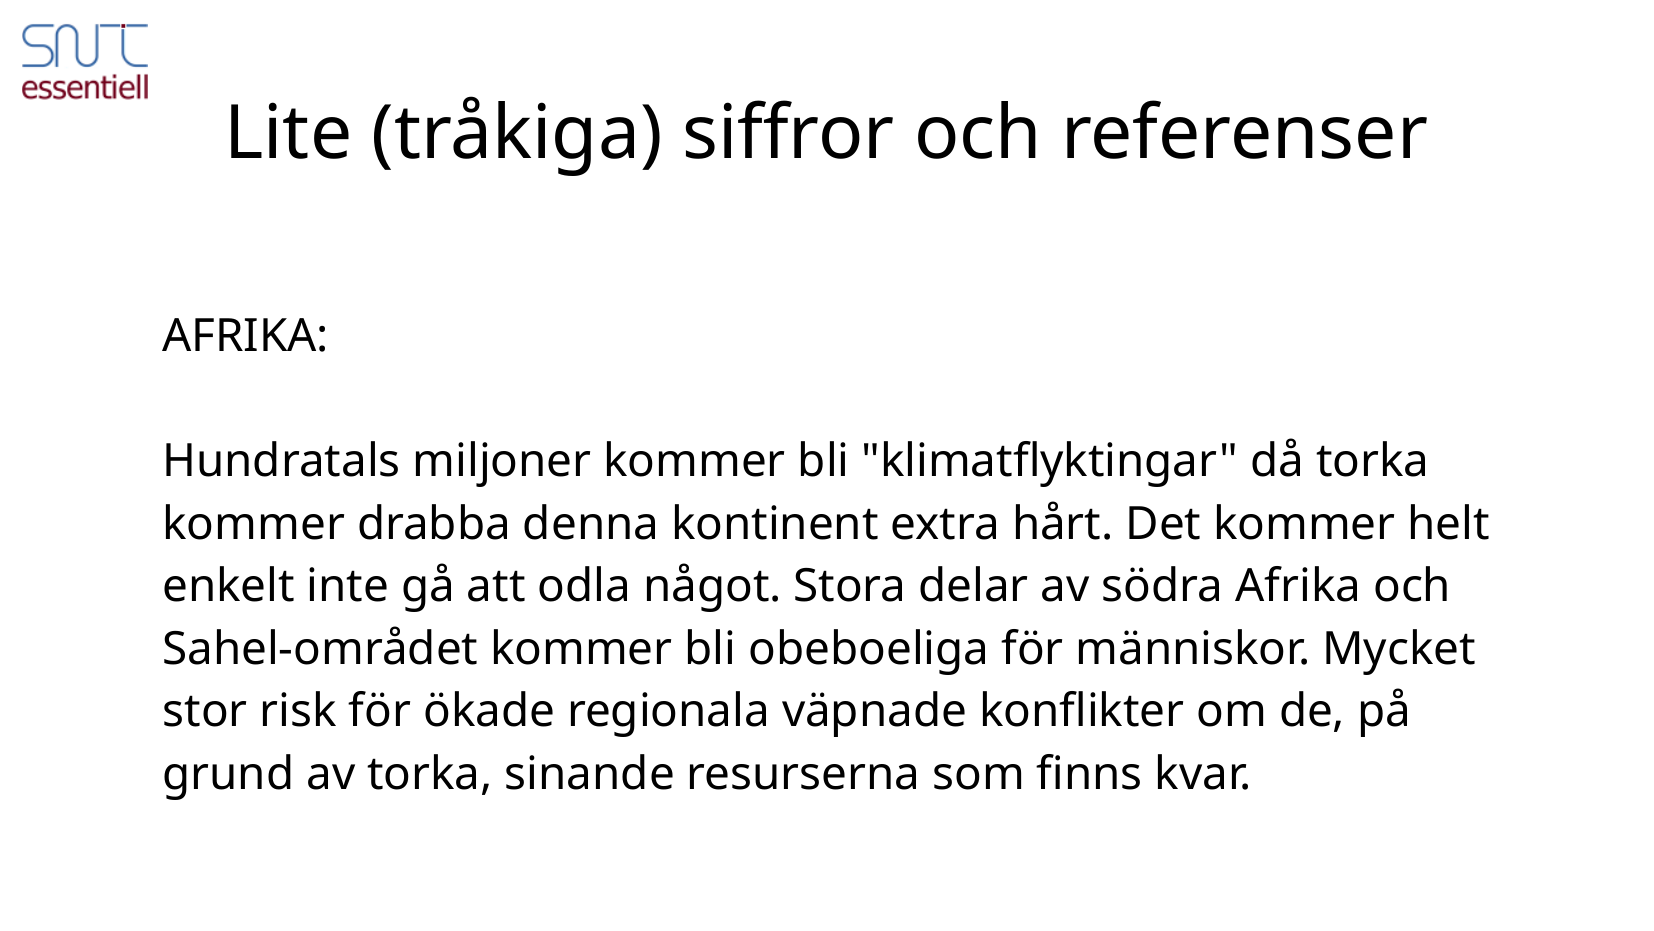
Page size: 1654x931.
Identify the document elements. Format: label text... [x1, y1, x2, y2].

title Lite (tråkiga) siffror och referenser [82, 51, 1571, 207]
picture [22, 0, 148, 125]
text_box AFRIKA: Hundratals miljoner kommer bli "klimatflyktingar" då torka kommer drabba denna kontinent extra hårt. Det kommer helt enkelt inte gå att odla något. Stora delar av södra Afrika och Sahel-området kommer bli obeboeliga för människor. Mycket stor risk för ökade regionala väpnade konflikter om de, på grund av torka, sinande resurserna som finns kvar. [147, 295, 1565, 799]
